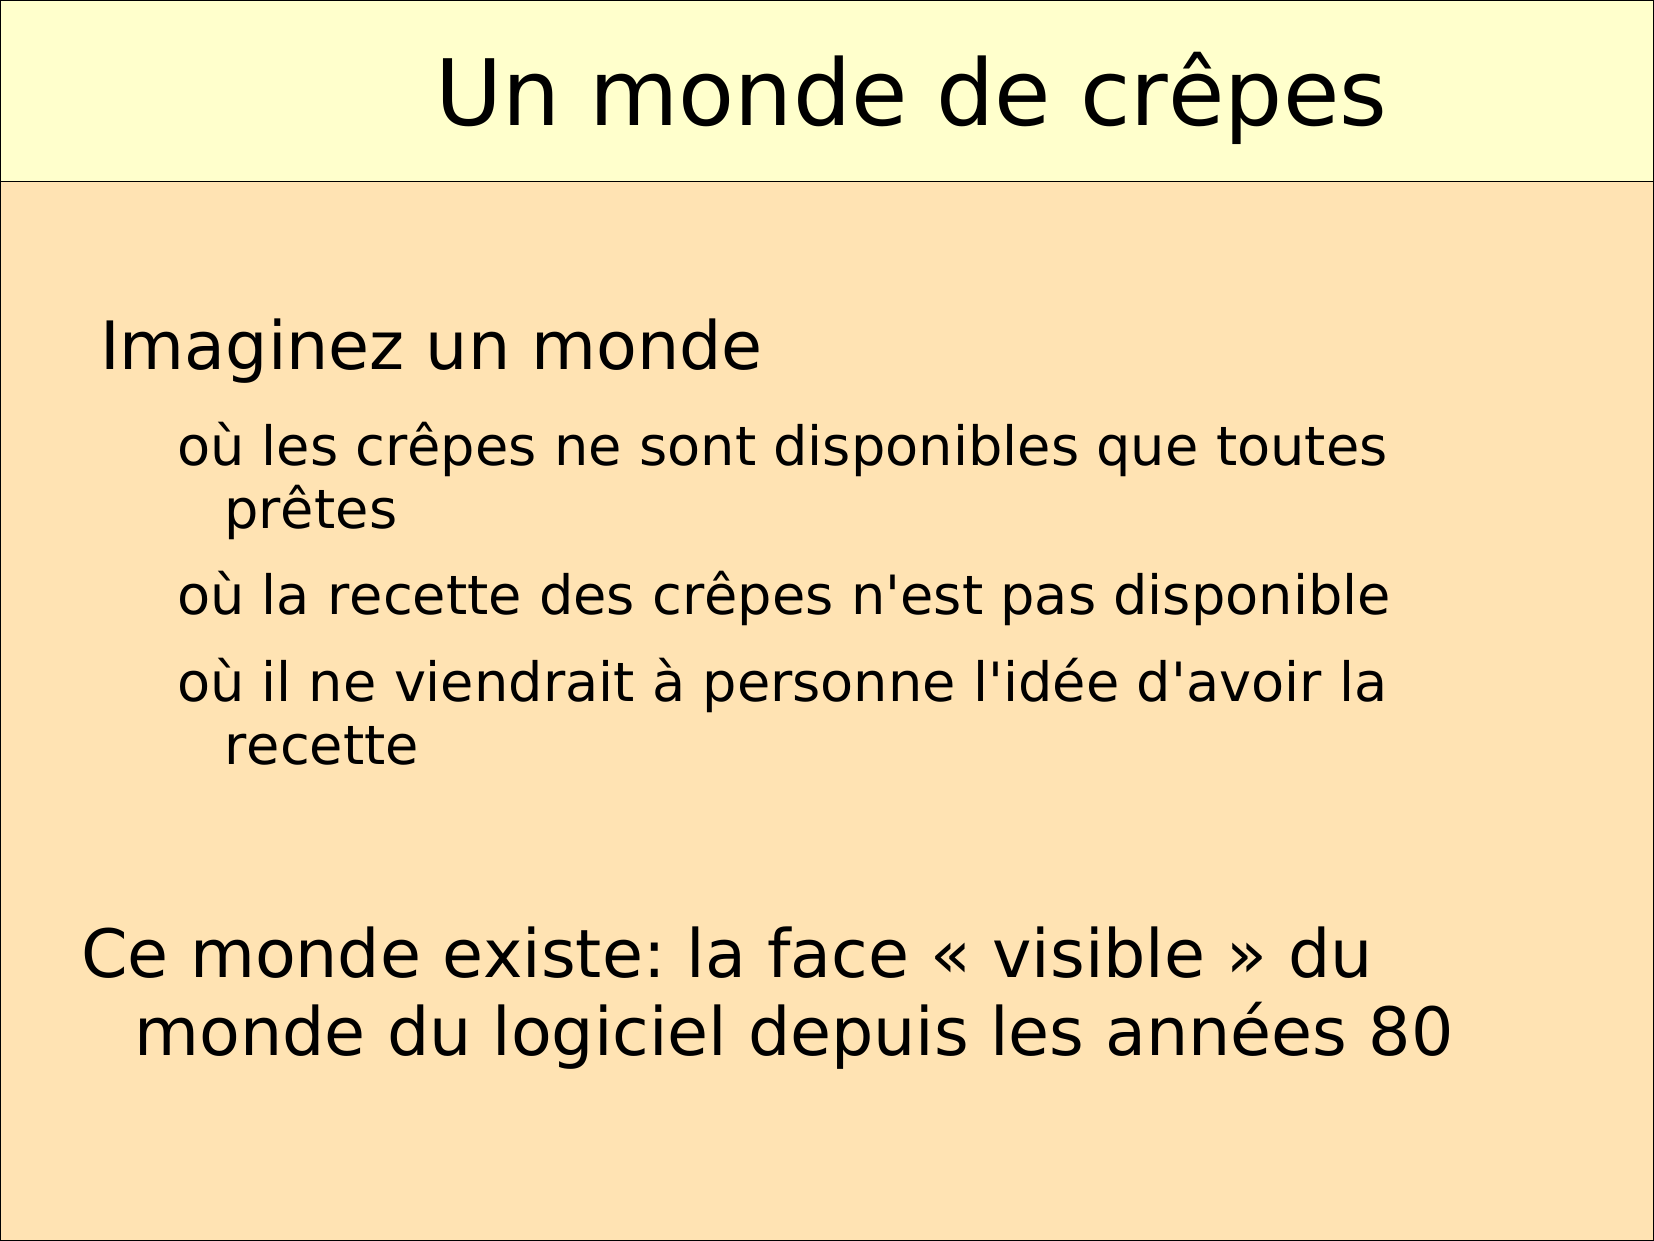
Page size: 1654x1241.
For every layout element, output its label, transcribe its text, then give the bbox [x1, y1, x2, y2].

list Ce monde existe: la face « visible » du monde du logiciel depuis les années 80 [63, 915, 1537, 1181]
title Un monde de crêpes [203, 33, 1620, 154]
list Imaginez un monde où les crêpes ne sont disponibles que toutes prêtes où la recette des crêpes n'est pas disponible où il ne viendrait à personne l'idée d'avoir la recette [82, 307, 1567, 843]
